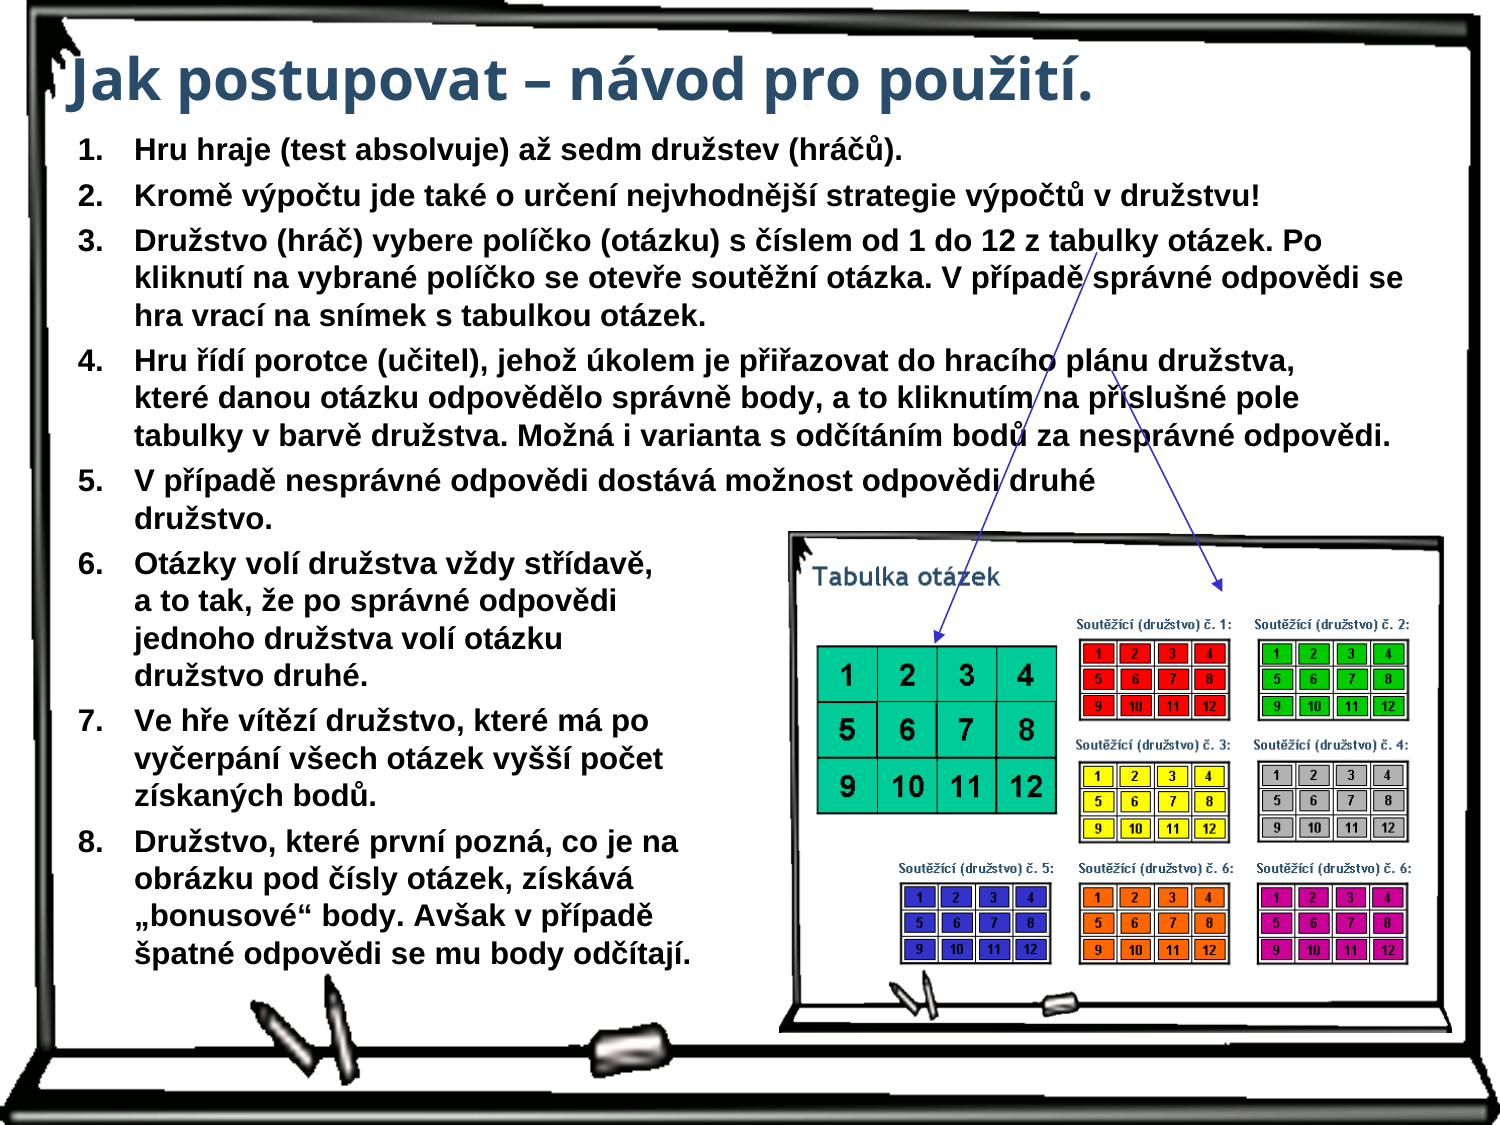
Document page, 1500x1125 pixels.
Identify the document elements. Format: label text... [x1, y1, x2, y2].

text_box Jak postupovat – návod pro použití. [55, 38, 1391, 133]
text_box Hru hraje (test absolvuje) až sedm družstev (hráčů). Kromě výpočtu jde také o určení nejvhodnější strategie výpočtů v družstvu! Družstvo (hráč) vybere políčko (otázku) s číslem od 1 do 12 z tabulky otázek. Po kliknutí na vybrané políčko se otevře soutěžní otázka. V případě správné odpovědi se hra vrací na snímek s tabulkou otázek. Hru řídí porotce (učitel), jehož úkolem je přiřazovat do hracího plánu družstva, které danou otázku odpovědělo správně body, a to kliknutím na příslušné pole tabulky v barvě družstva. Možná i varianta s odčítáním bodů za nesprávné odpovědi. V případě nesprávné odpovědi dostává možnost odpovědi druhé družstvo. Otázky volí družstva vždy střídavě, a to tak, že po správné odpovědi jednoho družstva volí otázku družstvo druhé. Ve hře vítězí družstvo, které má po vyčerpání všech otázek vyšší počet získaných bodů. Družstvo, které první pozná, co je na obrázku pod čísly otázek, získává „bonusové“ body. Avšak v případě špatné odpovědi se mu body odčítají. [63, 80, 1422, 1024]
picture [0, 0, 1500, 1125]
